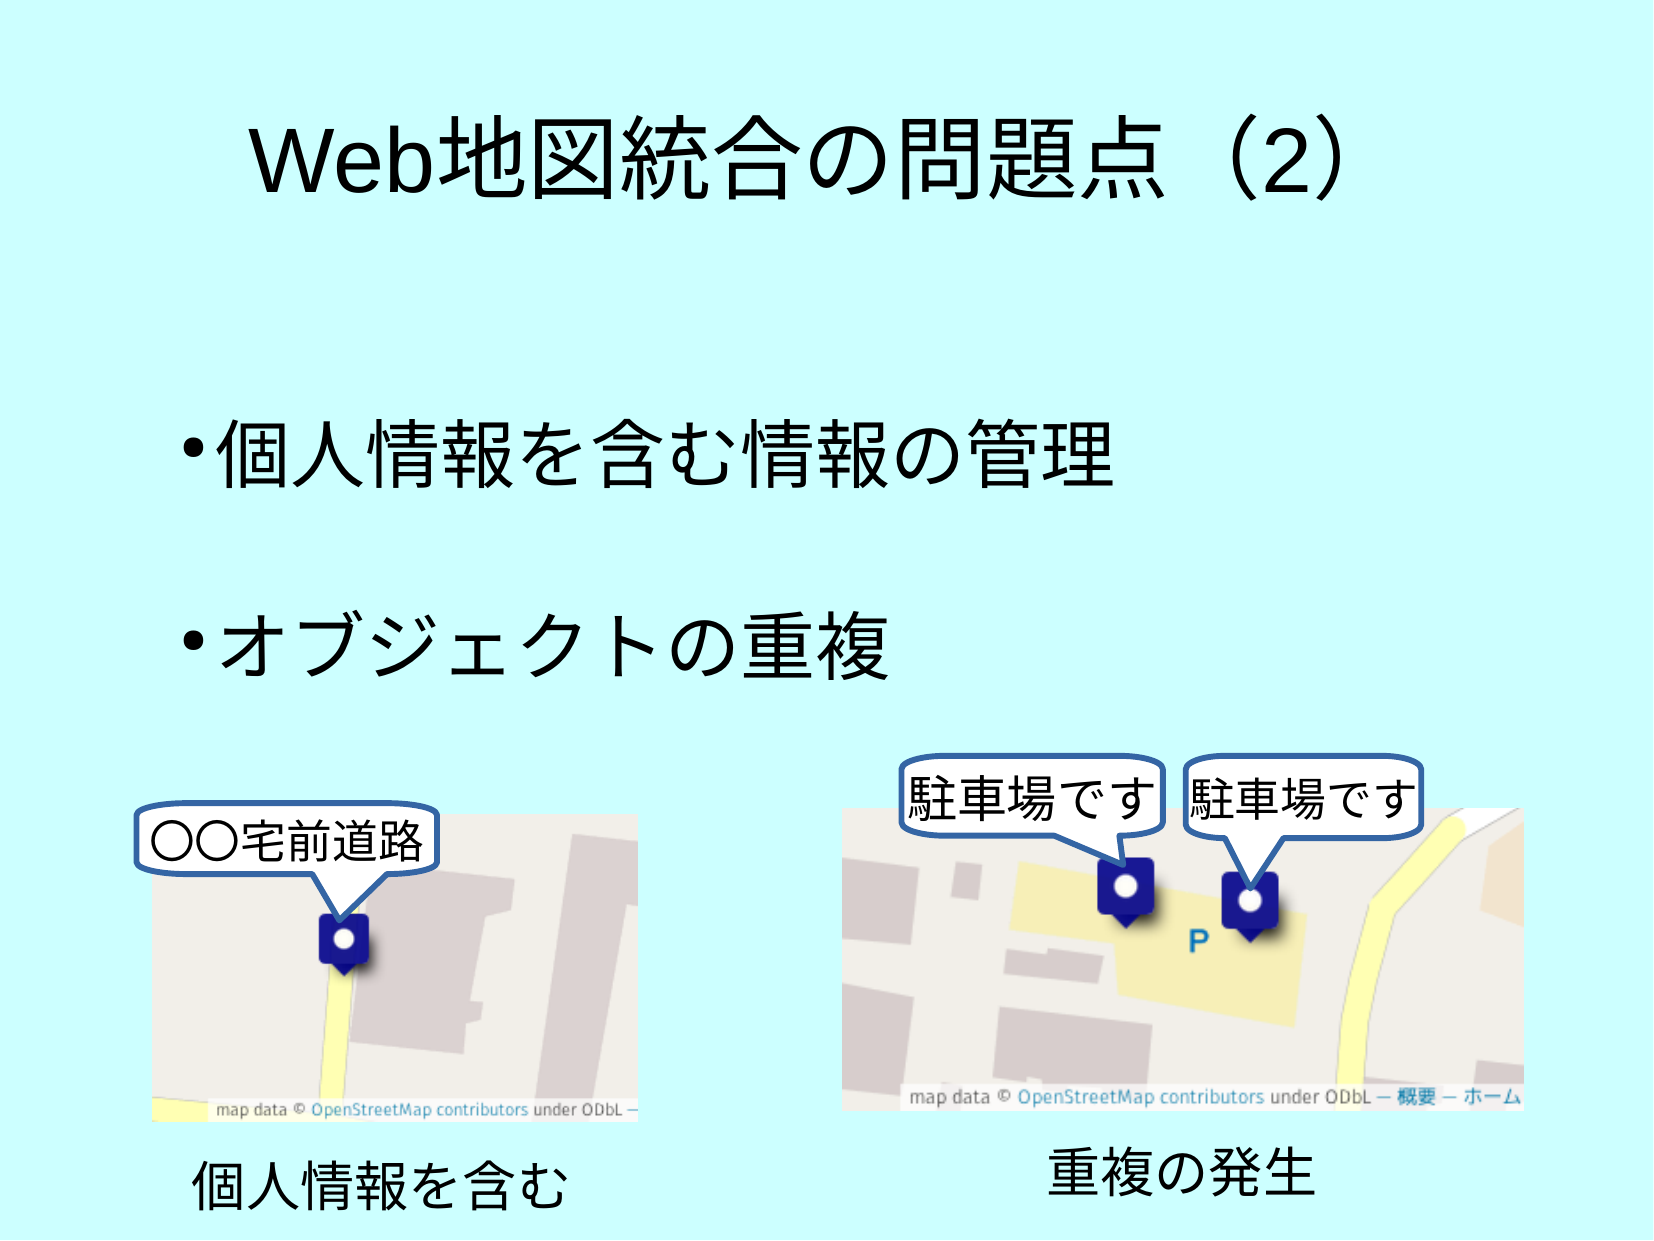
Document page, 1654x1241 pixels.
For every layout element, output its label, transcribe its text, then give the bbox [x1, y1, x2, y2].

text_box 駐車場です [901, 755, 1163, 865]
text_box 個人情報を含む [177, 1135, 626, 1205]
title Web地図統合の問題点（2） [82, 49, 1571, 257]
picture [842, 808, 1524, 1111]
text_box 個人情報を含む情報の管理 オブジェクトの重複 [165, 387, 1548, 886]
text_box 〇〇宅前道路 [136, 803, 438, 921]
text_box 重複の発生 [1031, 1122, 1351, 1227]
text_box 駐車場です [1185, 755, 1422, 889]
picture [152, 814, 638, 1123]
